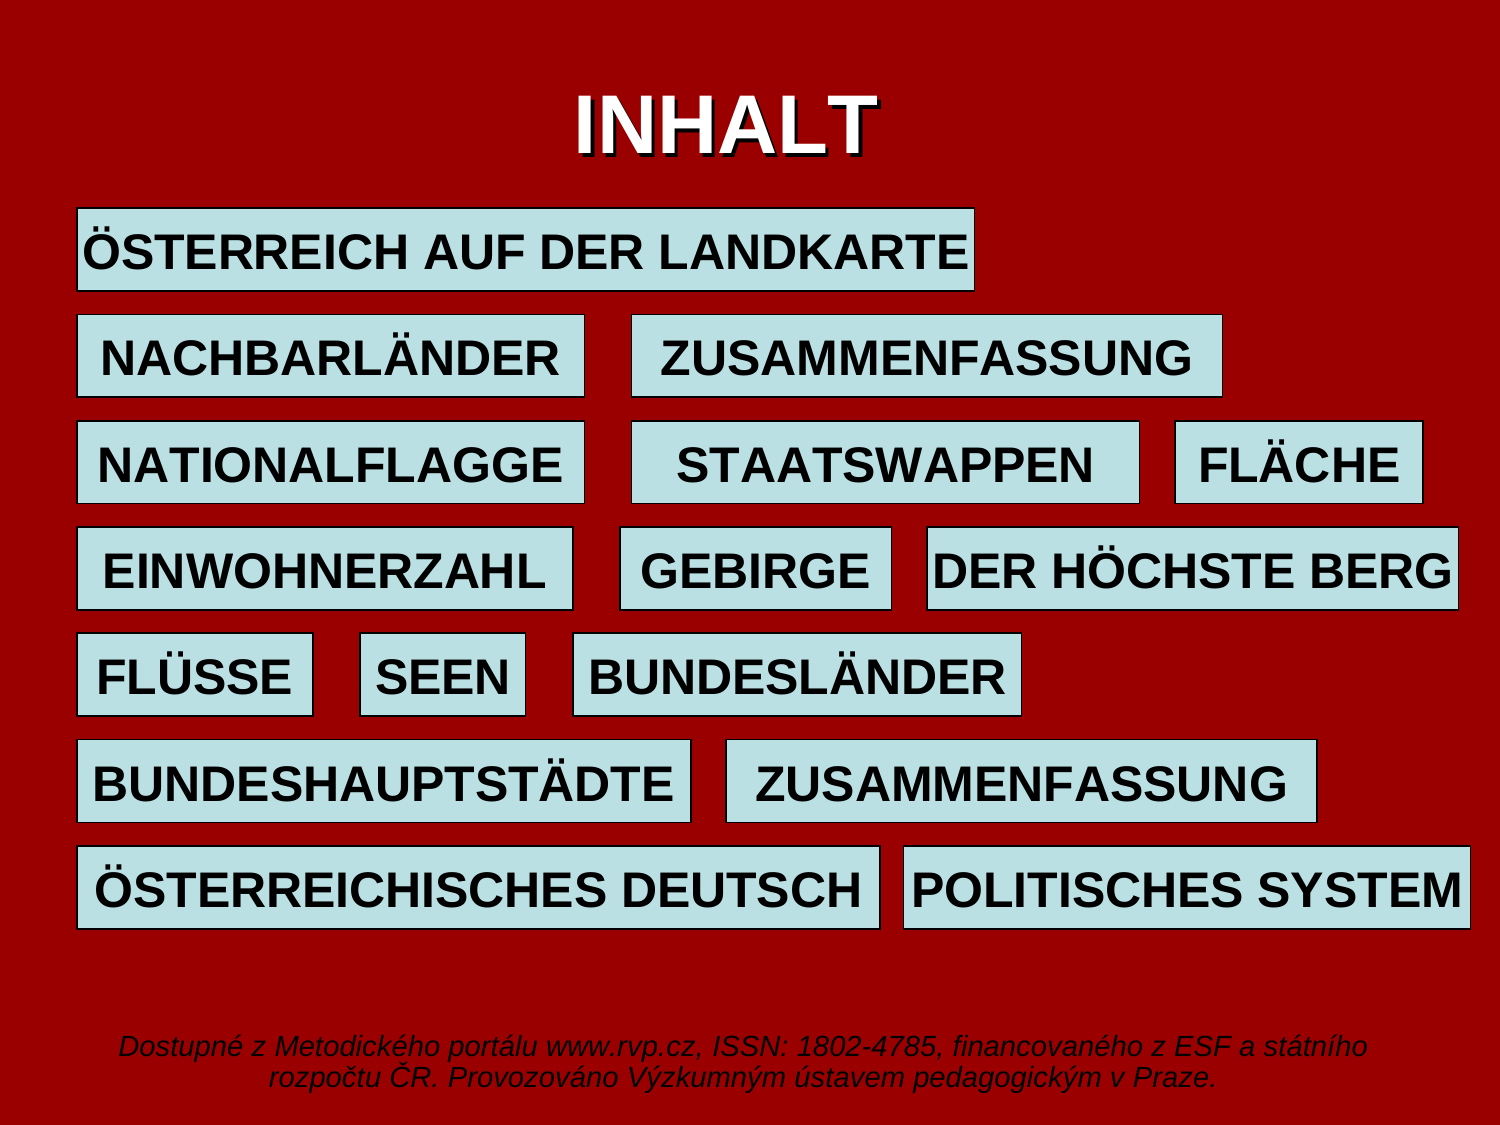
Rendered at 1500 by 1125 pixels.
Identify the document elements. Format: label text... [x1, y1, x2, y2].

text_box NATIONALFLAGGE [76, 420, 585, 504]
text_box POLITISCHES SYSTEM [903, 846, 1471, 929]
text_box DER HÖCHSTE BERG [927, 527, 1459, 610]
text_box FLÜSSE [76, 633, 313, 717]
title INHALT [100, 0, 1376, 242]
text_box SEEN [360, 633, 526, 717]
text_box FLÄCHE [1175, 420, 1424, 504]
text_box ZUSAMMENFASSUNG [726, 739, 1317, 823]
text_box BUNDESLÄNDER [572, 633, 1022, 717]
text_box STAATSWAPPEN [631, 420, 1140, 504]
text_box NACHBARLÄNDER [76, 314, 585, 398]
text_box GEBIRGE [620, 527, 892, 610]
text_box BUNDESHAUPTSTÄDTE [76, 739, 691, 823]
text_box EINWOHNERZAHL [76, 527, 573, 610]
text_box ÖSTERREICHISCHES DEUTSCH [76, 846, 880, 929]
subtitle Dostupné z Metodického portálu www.rvp.cz, ISSN: 1802-4785, financovaného z ESF a státního rozpočtu ČR. Provozováno Výzkumným ústavem pedagogickým v Praze. [29, 1023, 1459, 1125]
text_box ZUSAMMENFASSUNG [631, 314, 1223, 398]
text_box ÖSTERREICH AUF DER LANDKARTE [76, 207, 975, 291]
